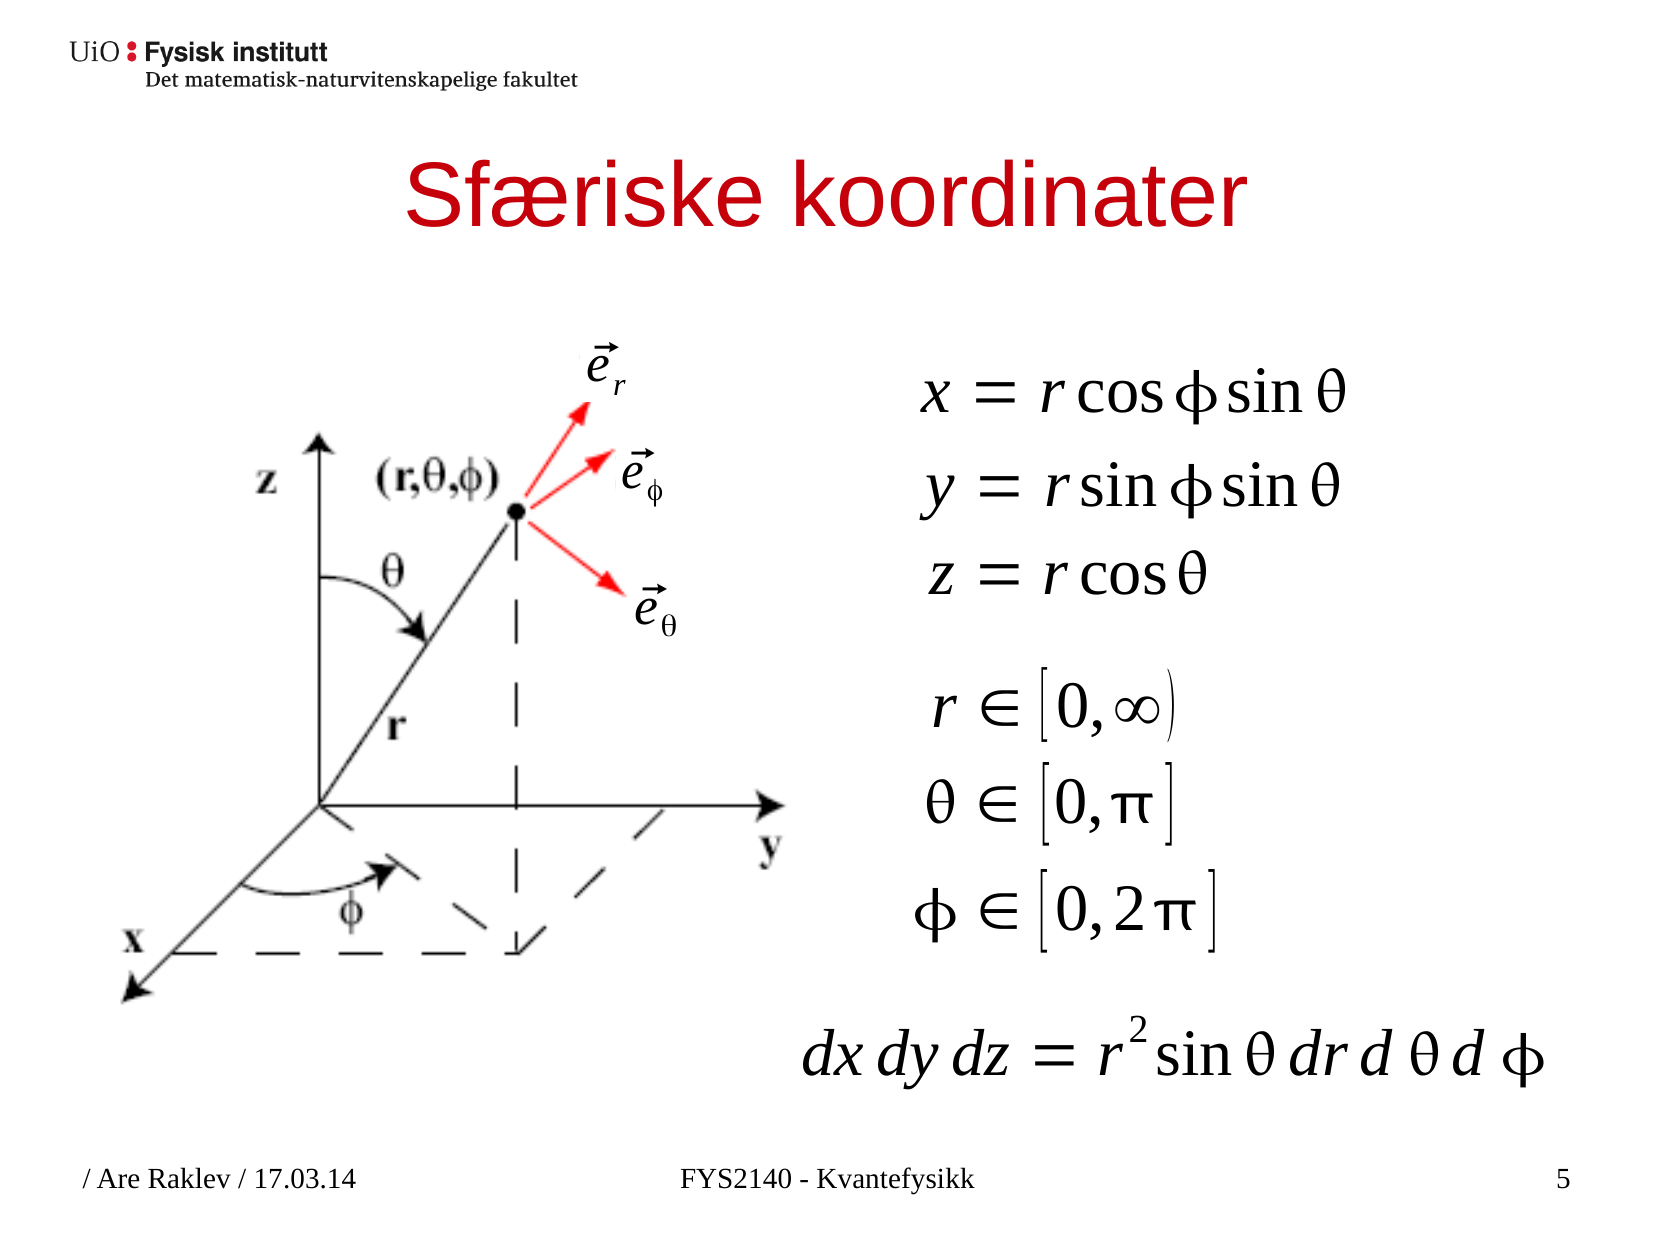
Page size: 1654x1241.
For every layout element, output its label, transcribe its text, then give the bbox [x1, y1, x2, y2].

chart [615, 441, 672, 508]
chart [905, 865, 1223, 956]
chart [917, 759, 1181, 850]
chart [627, 576, 684, 638]
picture [44, 271, 832, 1049]
picture [68, 37, 581, 93]
chart [922, 664, 1183, 746]
chart [793, 1007, 1552, 1097]
chart [580, 334, 635, 403]
chart [911, 351, 1357, 434]
chart [911, 445, 1351, 528]
chart [917, 534, 1218, 617]
title Sfæriske koordinater [82, 90, 1571, 298]
